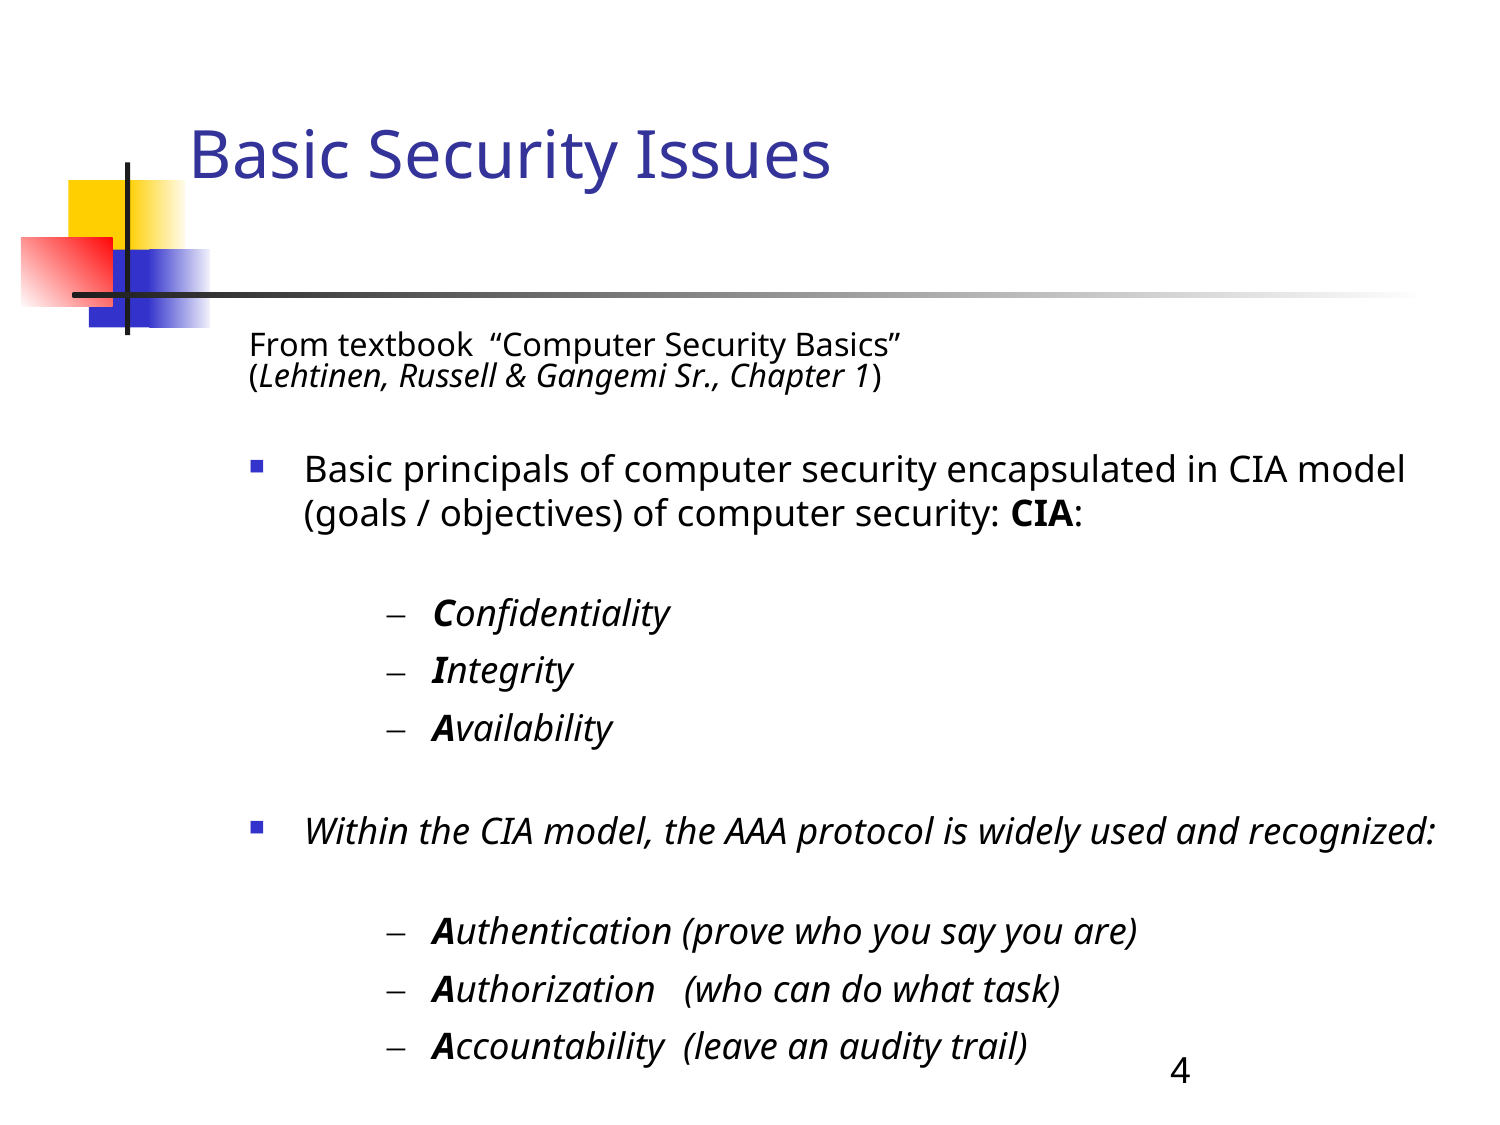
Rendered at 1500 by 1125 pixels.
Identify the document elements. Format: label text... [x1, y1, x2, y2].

list From textbook “Computer Security Basics” (Lehtinen, Russell & Gangemi Sr., Chapter 1) Basic principals of computer security encapsulated in CIA model (goals / objectives) of computer security: CIA: Confidentiality Integrity Availability Within the CIA model, the AAA protocol is widely used and recognized: Authentication (prove who you say you are) Authorization (who can do what task) Accountability (leave an audity trail) [193, 330, 1469, 1074]
title Basic Security Issues [188, 35, 1467, 275]
